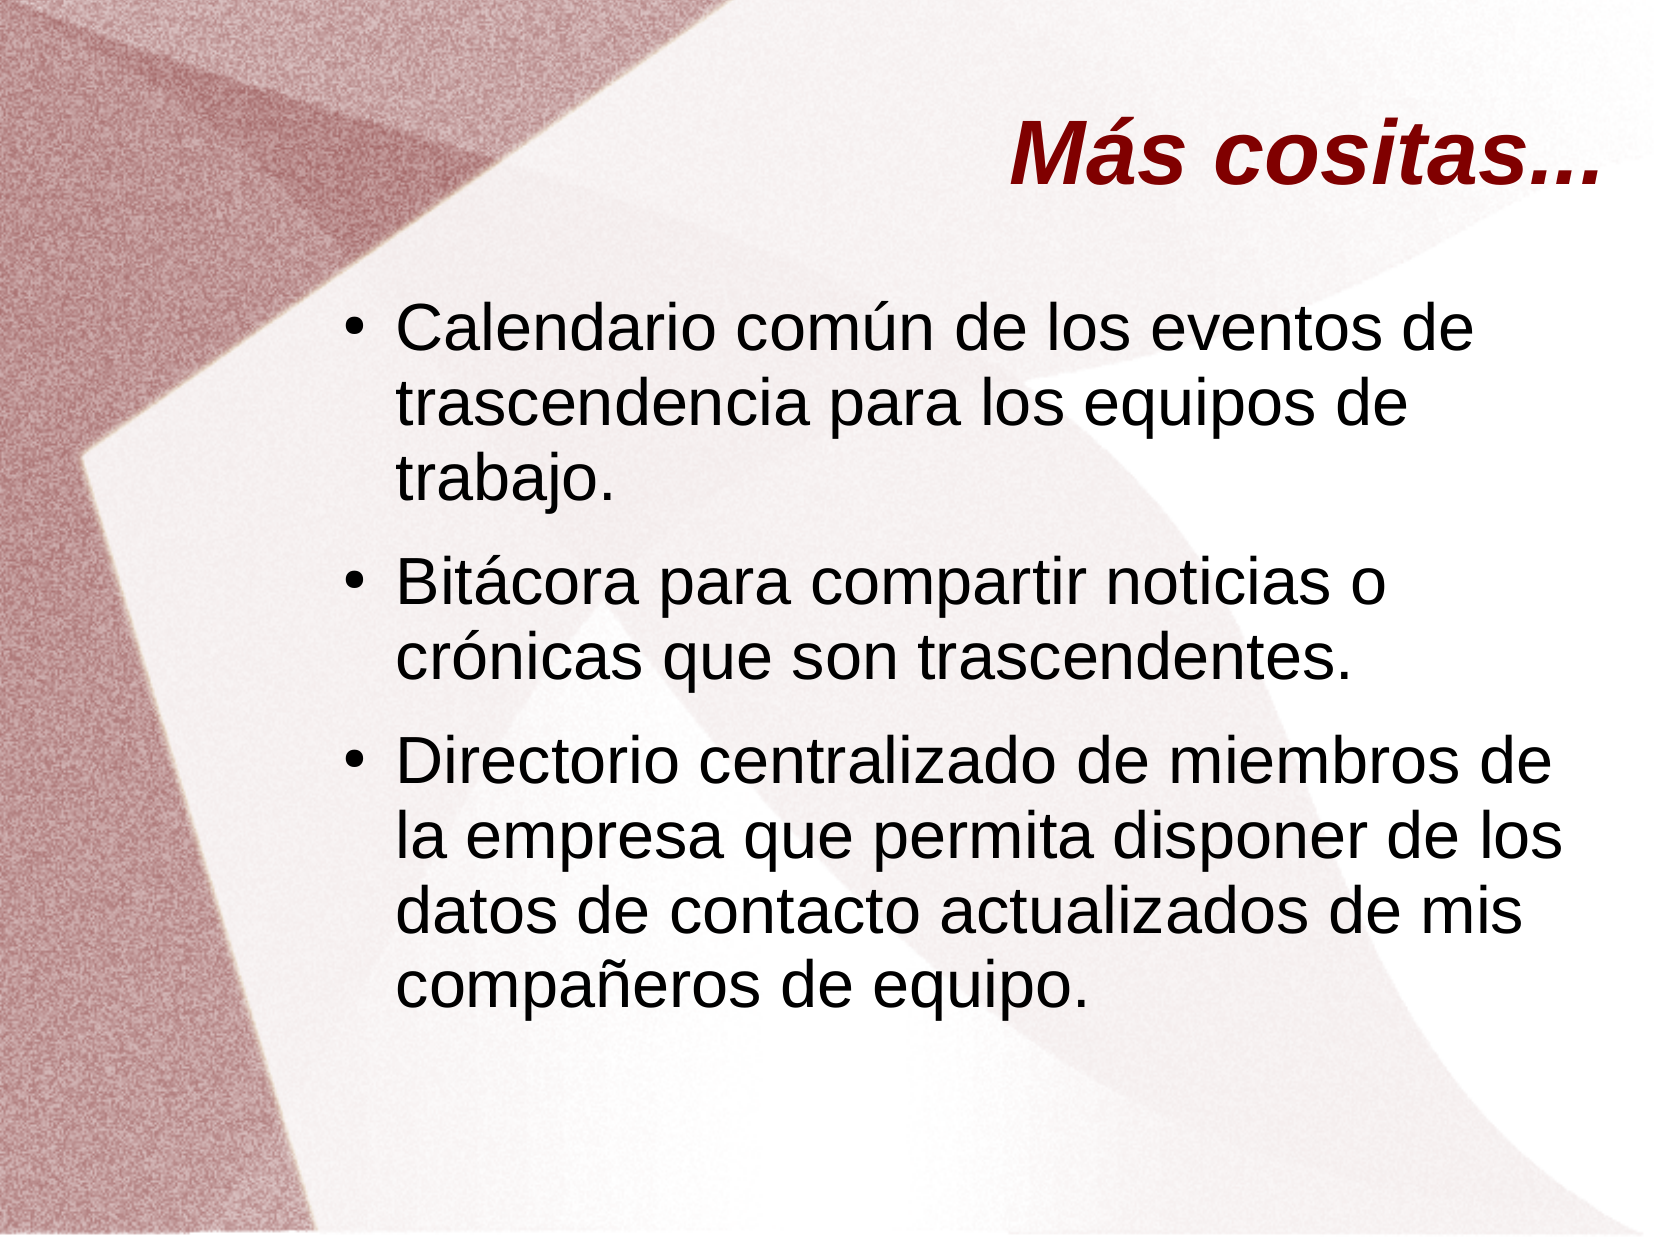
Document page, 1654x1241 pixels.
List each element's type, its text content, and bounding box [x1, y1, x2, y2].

picture [0, 0, 1654, 1241]
title Más cositas... [596, 49, 1607, 257]
list Calendario común de los eventos de trascendencia para los equipos de trabajo. Bitácora para compartir noticias o crónicas que son trascendentes. Directorio centralizado de miembros de la empresa que permita disponer de los datos de contacto actualizados de mis compañeros de equipo. [324, 290, 1601, 1241]
